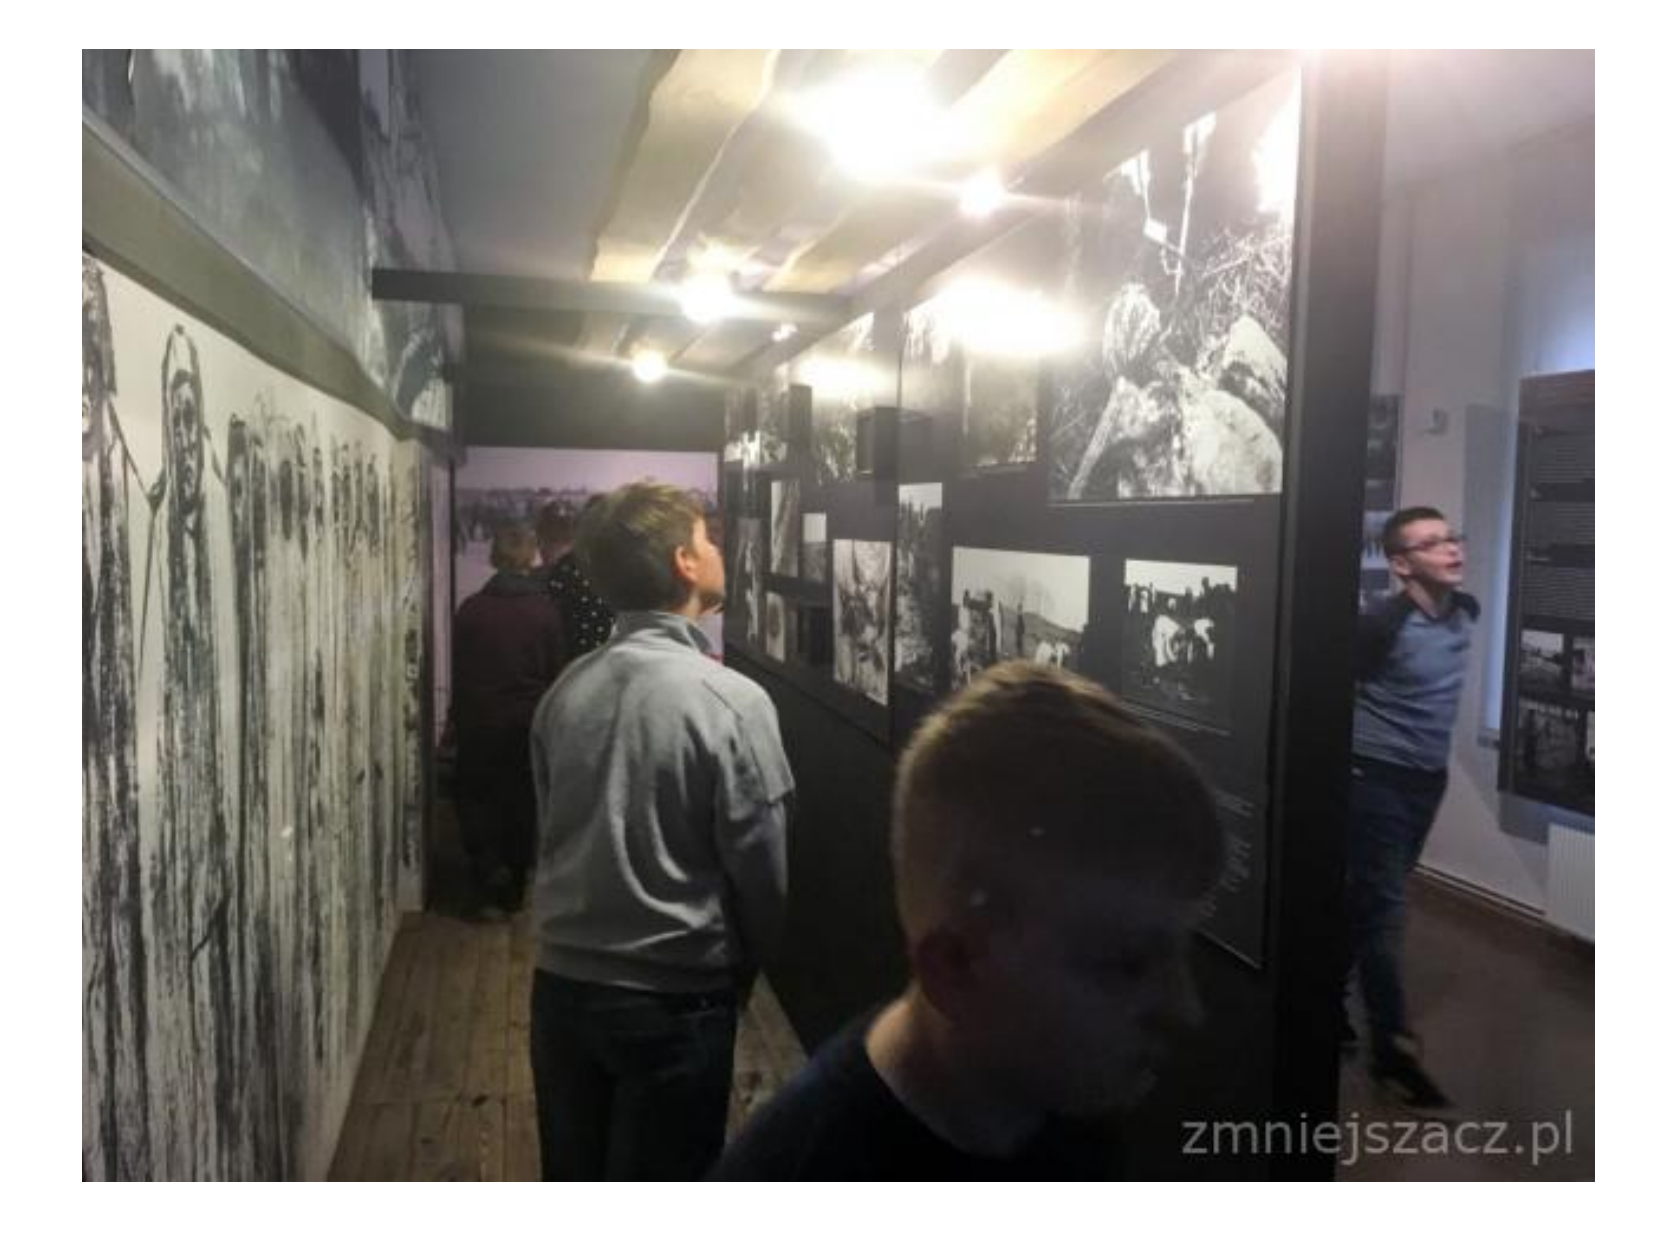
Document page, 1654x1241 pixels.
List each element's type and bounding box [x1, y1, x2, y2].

picture [82, 49, 1595, 1182]
